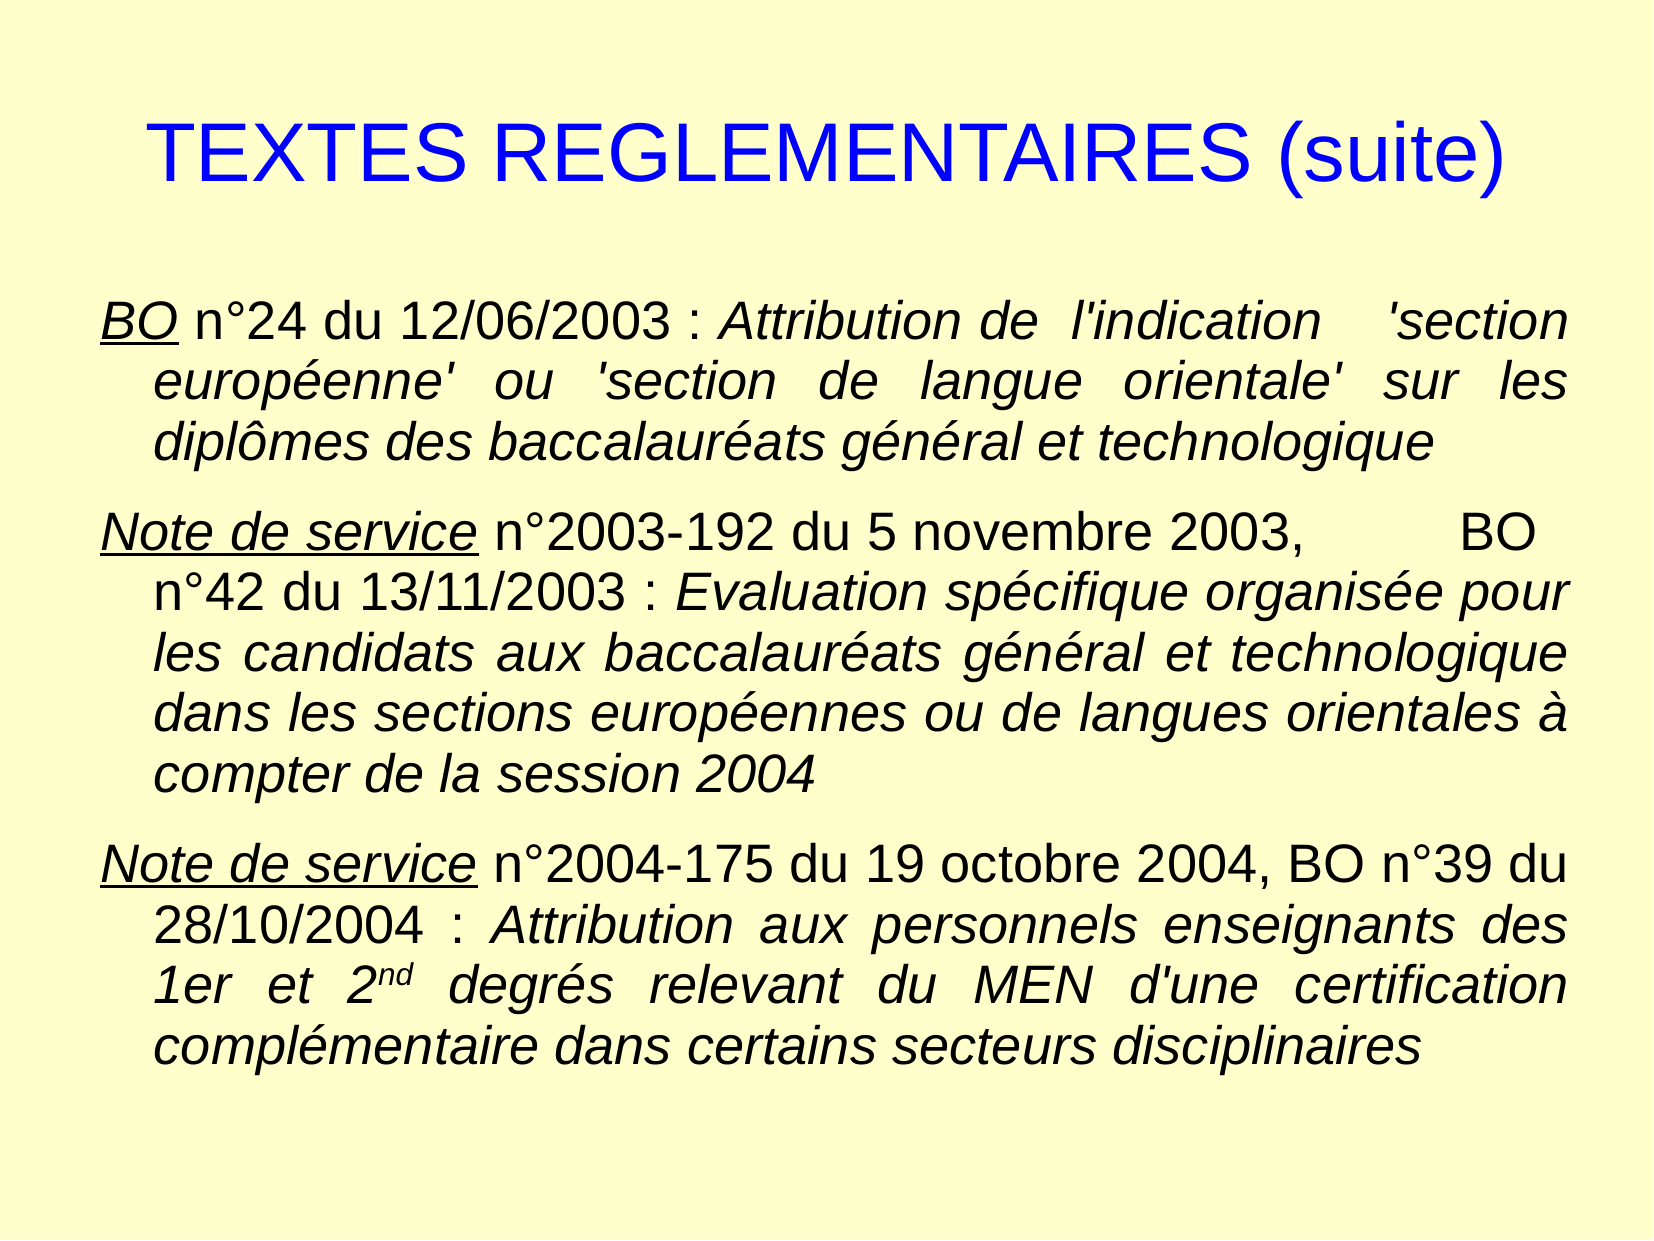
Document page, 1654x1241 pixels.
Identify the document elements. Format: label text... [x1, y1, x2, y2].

title TEXTES REGLEMENTAIRES (suite) [82, 56, 1571, 250]
list BO n°24 du 12/06/2003 : Attribution de l'indication 'section européenne' ou 'section de langue orientale' sur les diplômes des baccalauréats général et technologique Note de service n°2003-192 du 5 novembre 2003, BO n°42 du 13/11/2003 : Evaluation spécifique organisée pour les candidats aux baccalauréats général et technologique dans les sections européennes ou de langues orientales à compter de la session 2004 Note de service n°2004-175 du 19 octobre 2004, BO n°39 du 28/10/2004 : Attribution aux personnels enseignants des 1er et 2nd degrés relevant du MEN d'une certification complémentaire dans certains secteurs disciplinaires [82, 290, 1571, 1094]
